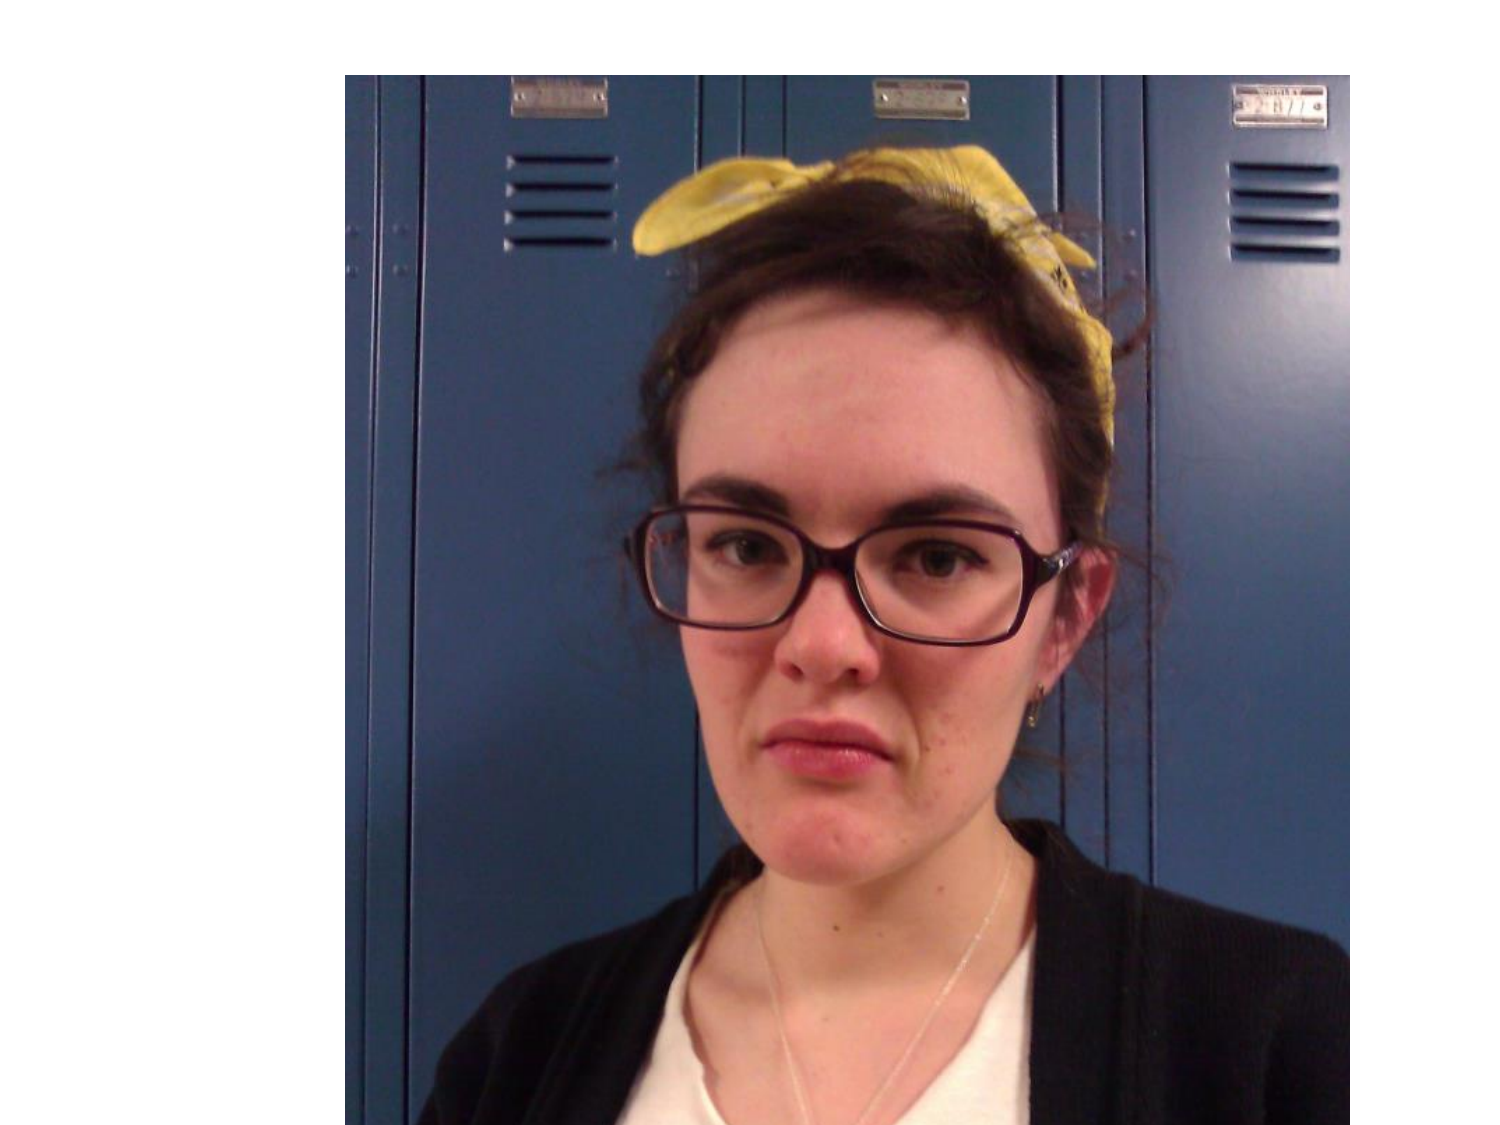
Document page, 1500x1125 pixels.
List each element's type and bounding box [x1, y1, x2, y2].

picture [345, 75, 1351, 1125]
